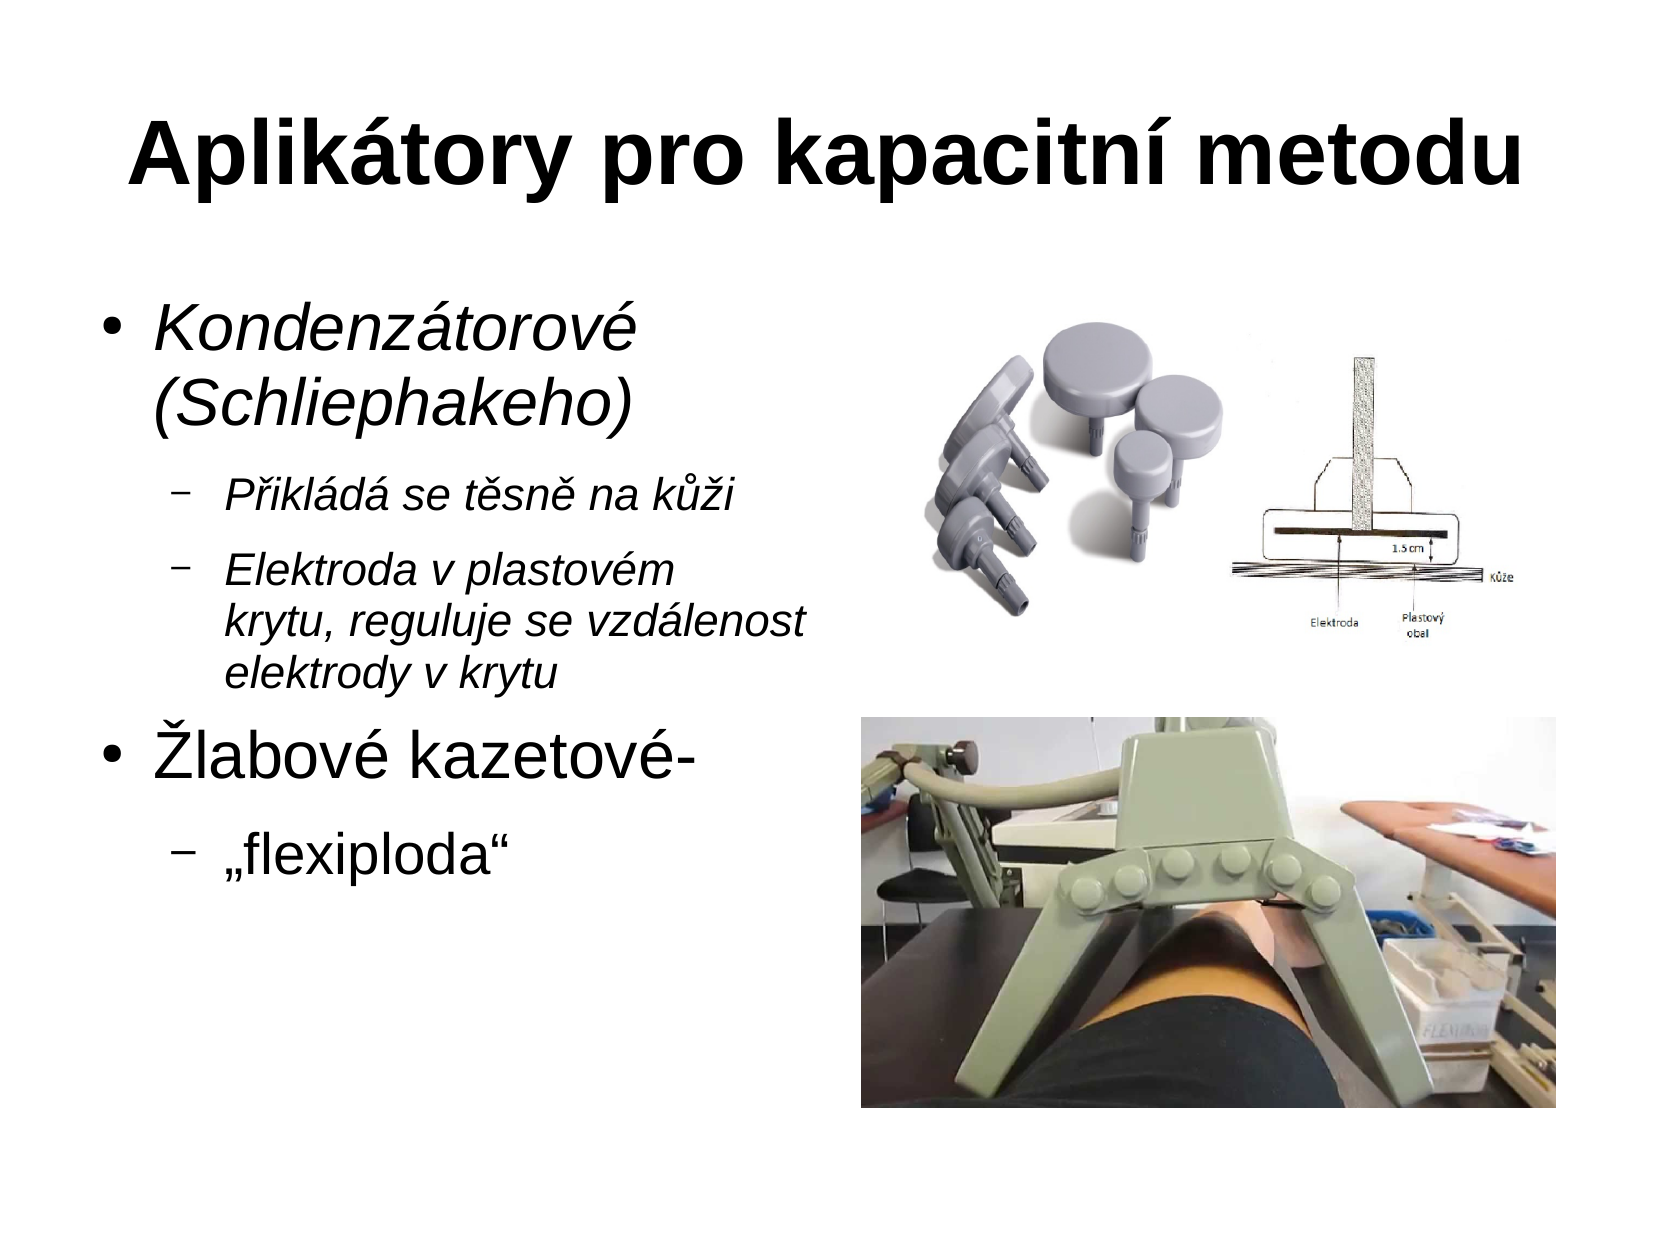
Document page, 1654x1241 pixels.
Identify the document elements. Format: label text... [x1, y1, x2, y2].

picture [861, 717, 1556, 1109]
list Žlabové kazetové- „flexiploda“ [82, 717, 809, 1109]
title Aplikátory pro kapacitní metodu [82, 49, 1571, 257]
picture [861, 290, 1556, 681]
list Kondenzátorové (Schliephakeho) Přikládá se těsně na kůži Elektroda v plastovém krytu, reguluje se vzdálenost elektrody v krytu [82, 290, 809, 696]
